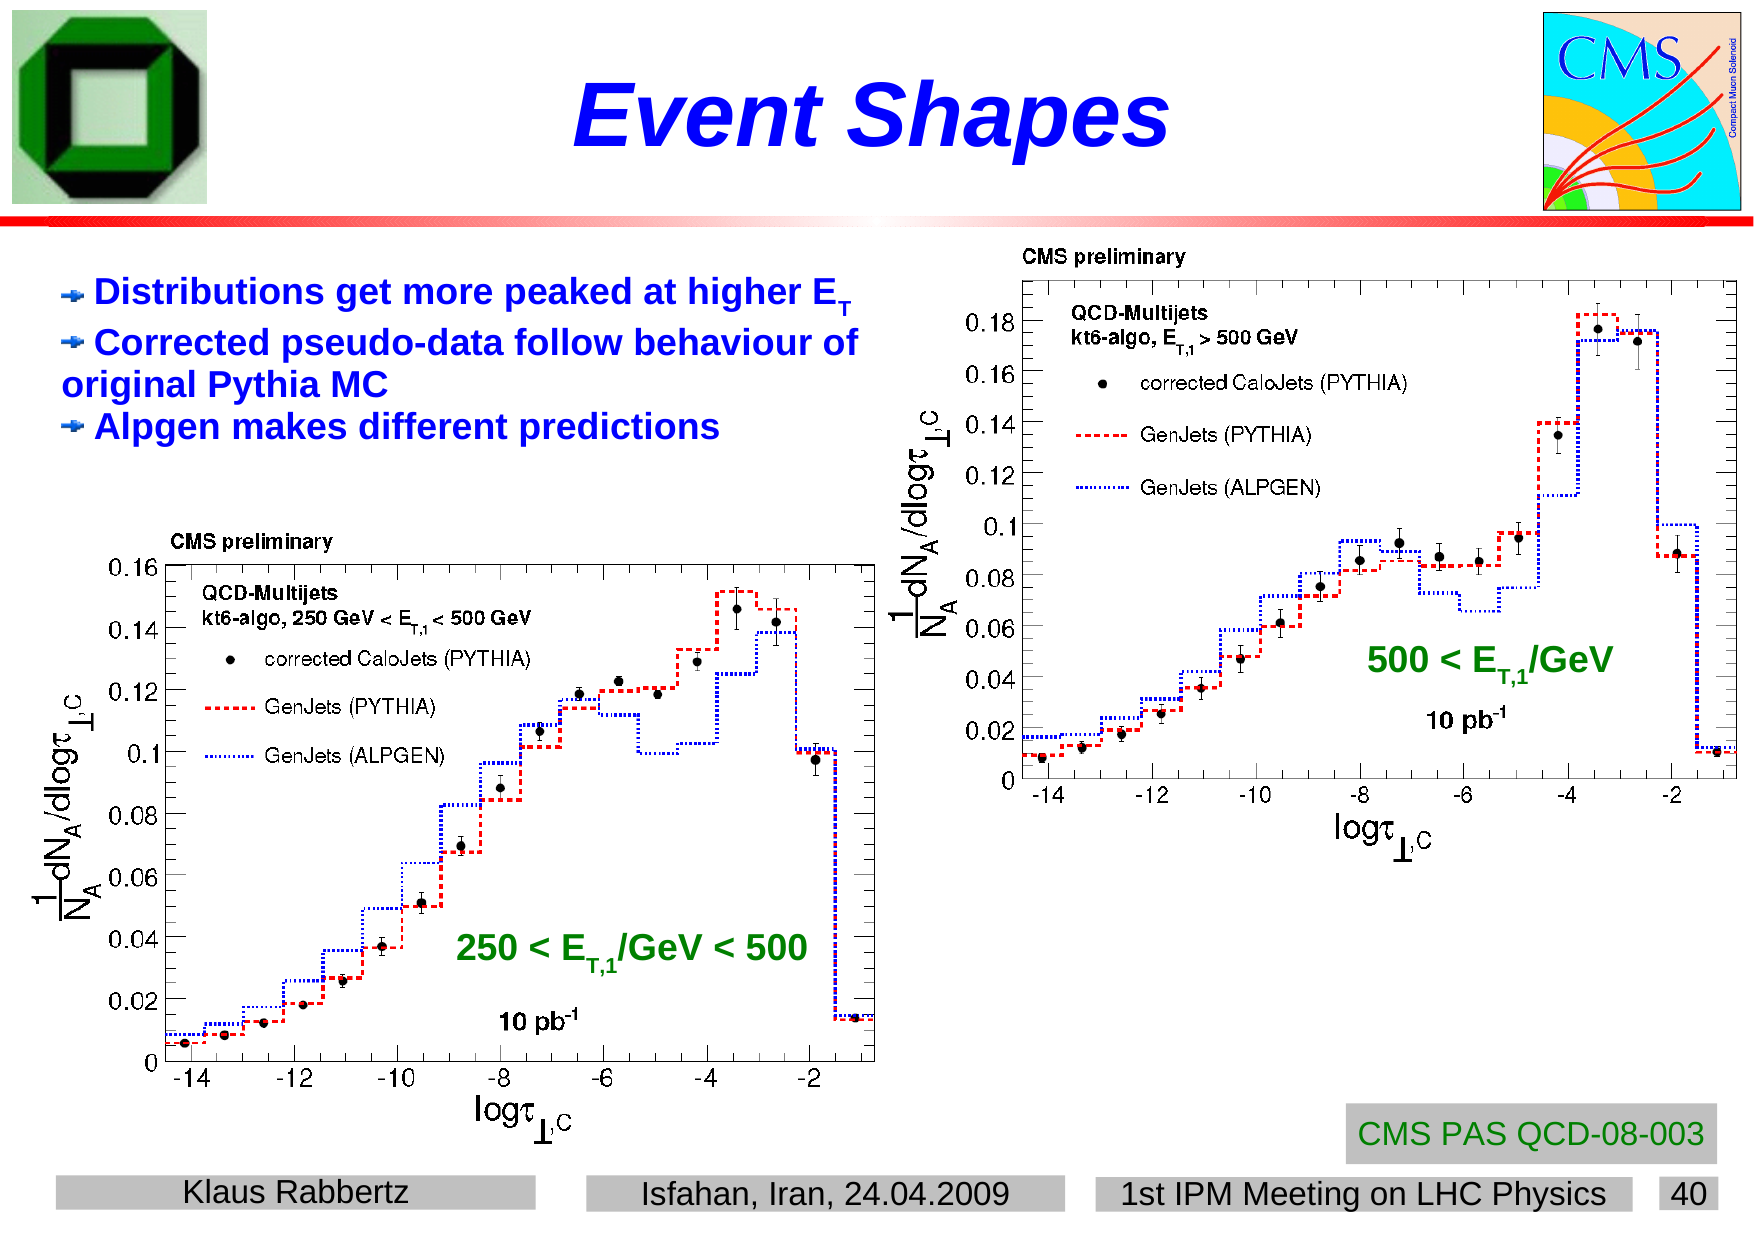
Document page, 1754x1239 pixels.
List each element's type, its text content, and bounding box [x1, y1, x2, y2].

picture [12, 10, 207, 204]
title Event Shapes [220, 27, 1525, 202]
text_box 250 < ET,1/GeV < 500 [444, 915, 820, 991]
picture [1542, 11, 1742, 211]
picture [19, 242, 1748, 1151]
text_box CMS PAS QCD-08-003 [1345, 1103, 1718, 1165]
text_box Distributions get more peaked at higher ET Corrected pseudo-data follow behaviour of original Pythia MC Alpgen makes different predictions [49, 258, 887, 507]
text_box 500 < ET,1/GeV [1355, 626, 1626, 703]
